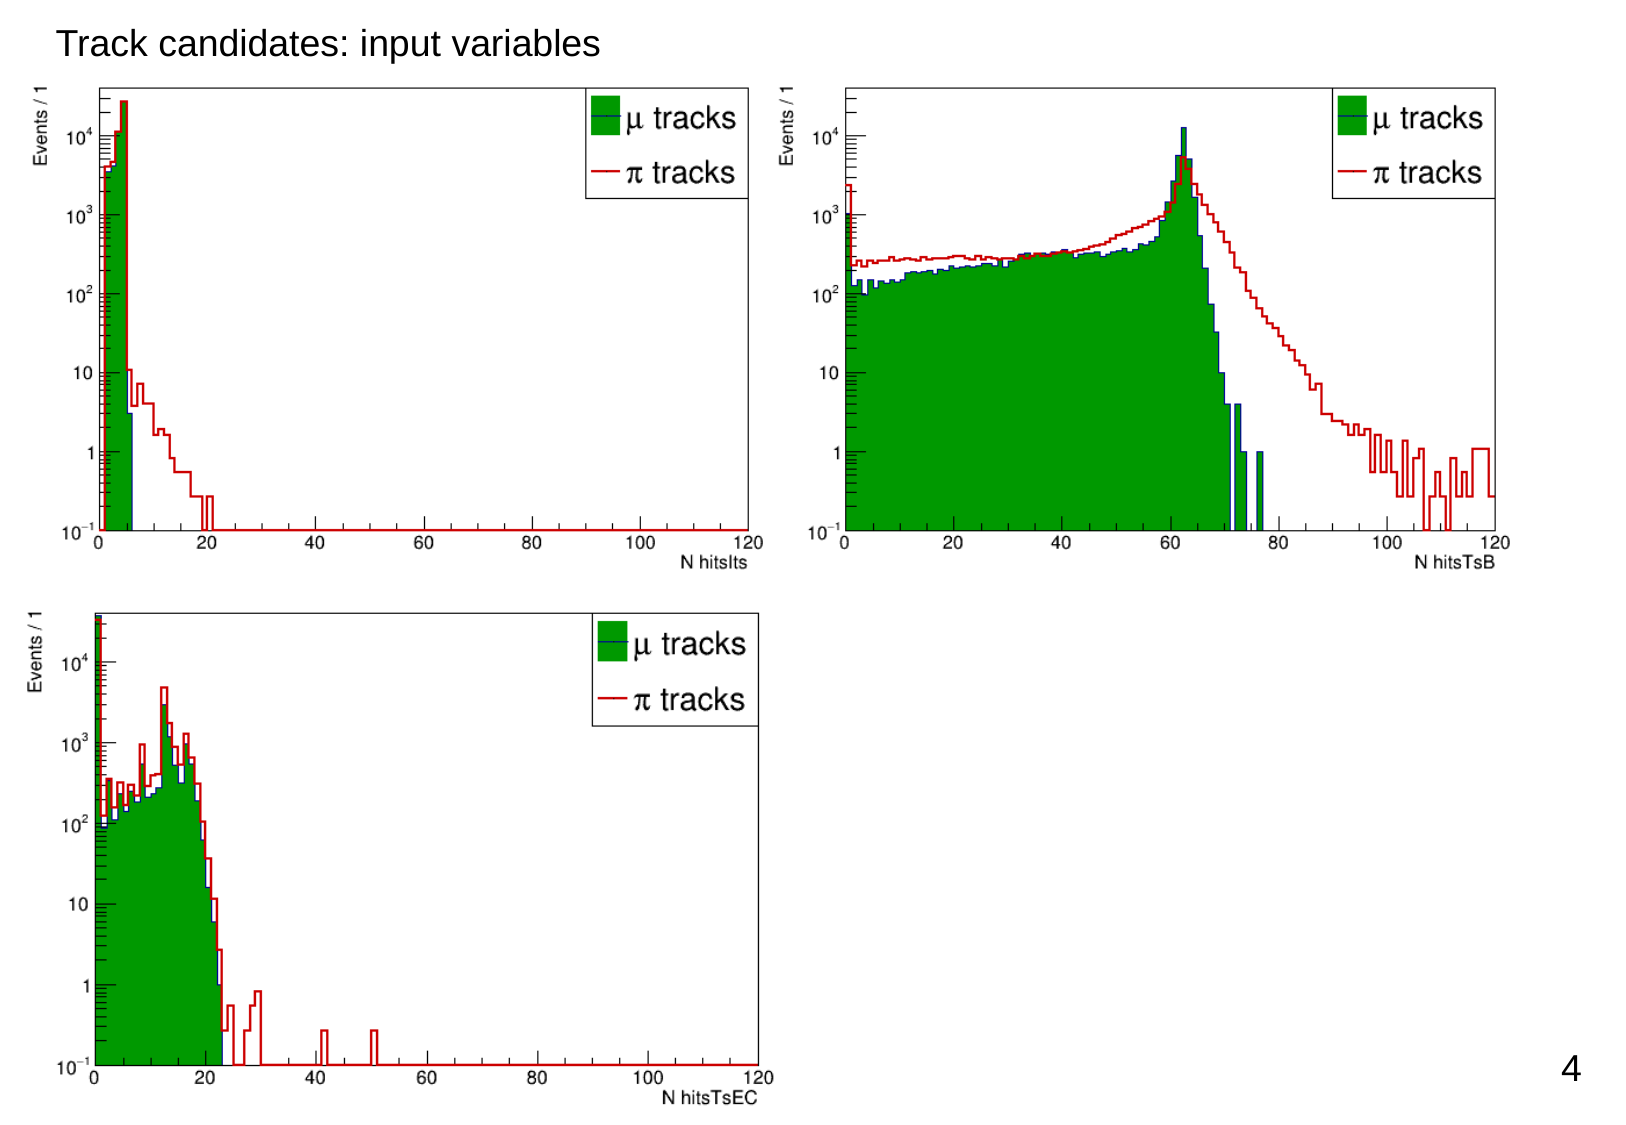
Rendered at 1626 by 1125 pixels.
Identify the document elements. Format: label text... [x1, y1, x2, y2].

picture [13, 33, 1576, 1122]
text_box <number> [1546, 1039, 1625, 1111]
text_box Track candidates: input variables [40, 15, 617, 72]
